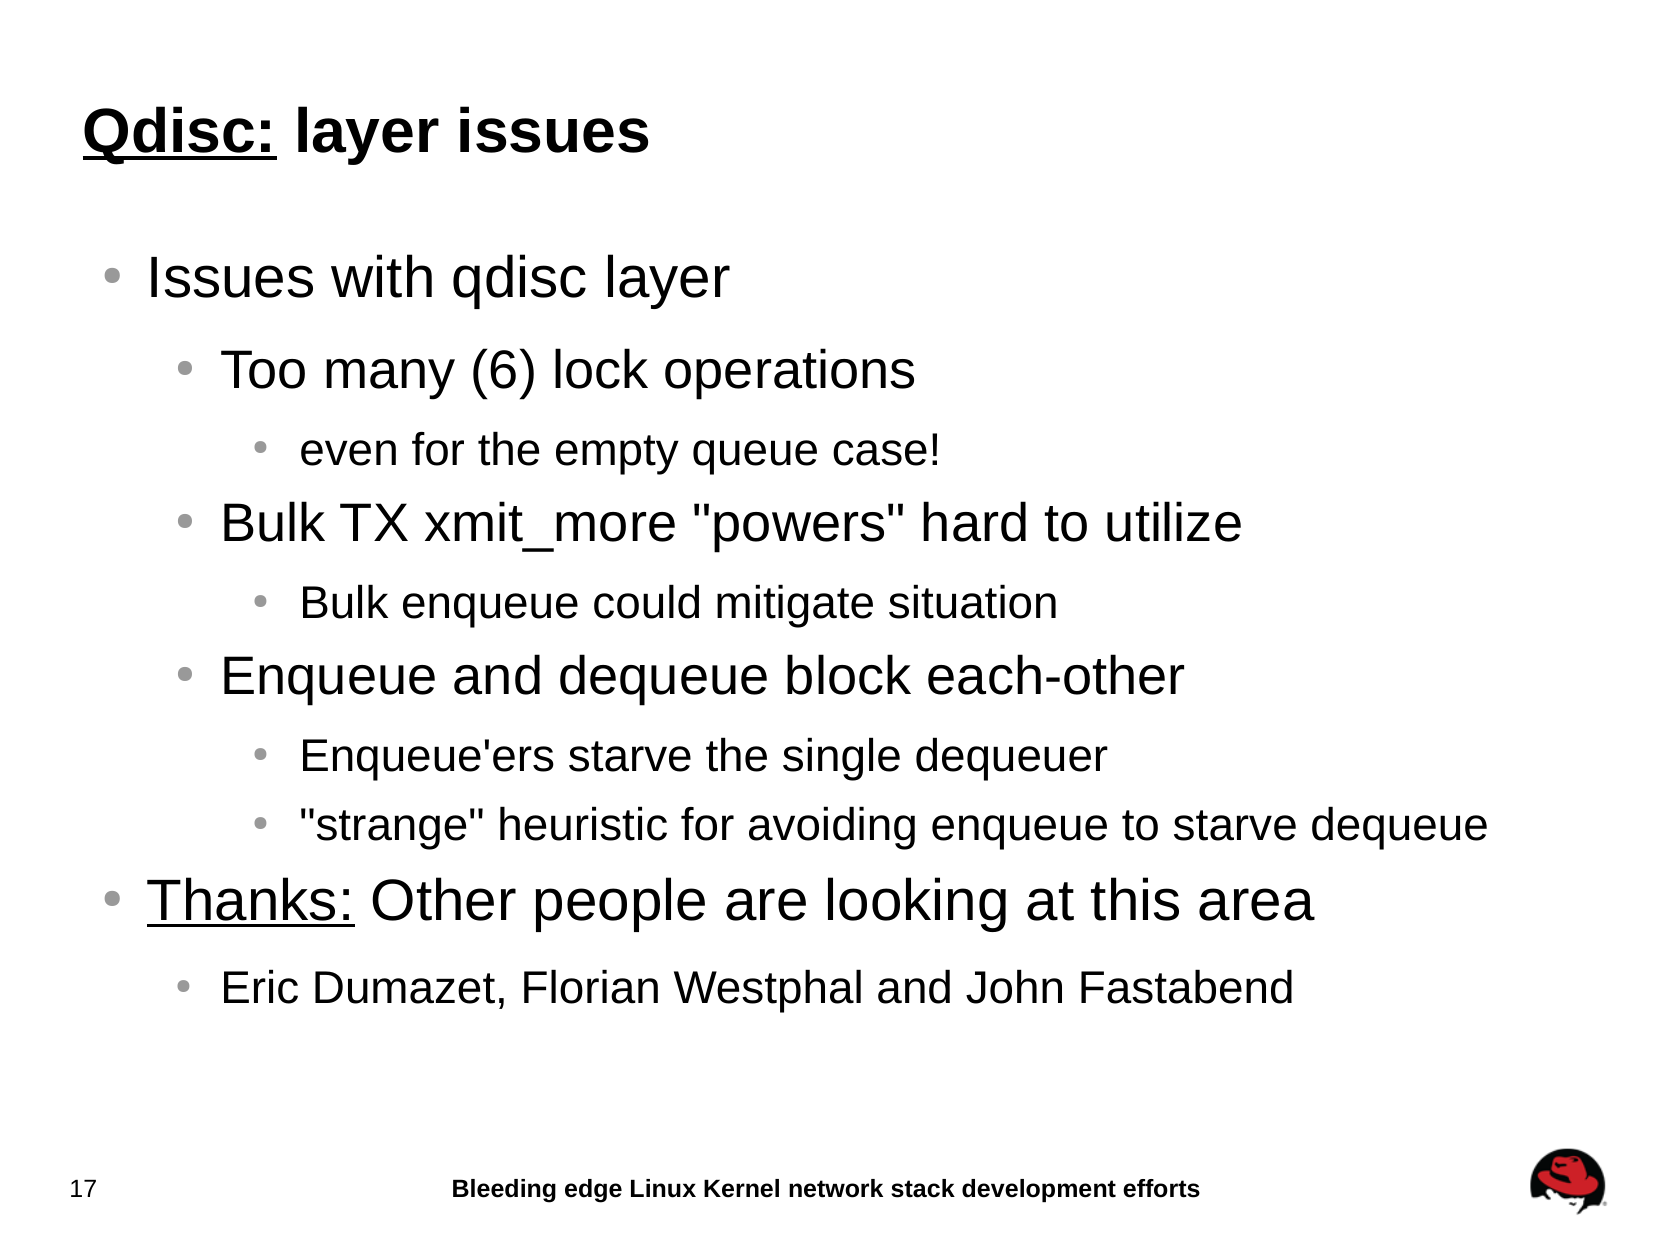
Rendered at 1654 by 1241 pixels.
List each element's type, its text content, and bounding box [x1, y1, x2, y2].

picture [1529, 1146, 1613, 1224]
title Qdisc: layer issues [82, 37, 1571, 226]
list Issues with qdisc layer Too many (6) lock operations even for the empty queue case! Bulk TX xmit_more "powers" hard to utilize Bulk enqueue could mitigate situation Enqueue and dequeue block each-other Enqueue'ers starve the single dequeuer "strange" heuristic for avoiding enqueue to starve dequeue Thanks: Other people are looking at this area Eric Dumazet, Florian Westphal and John Fastabend [86, 244, 1576, 1039]
